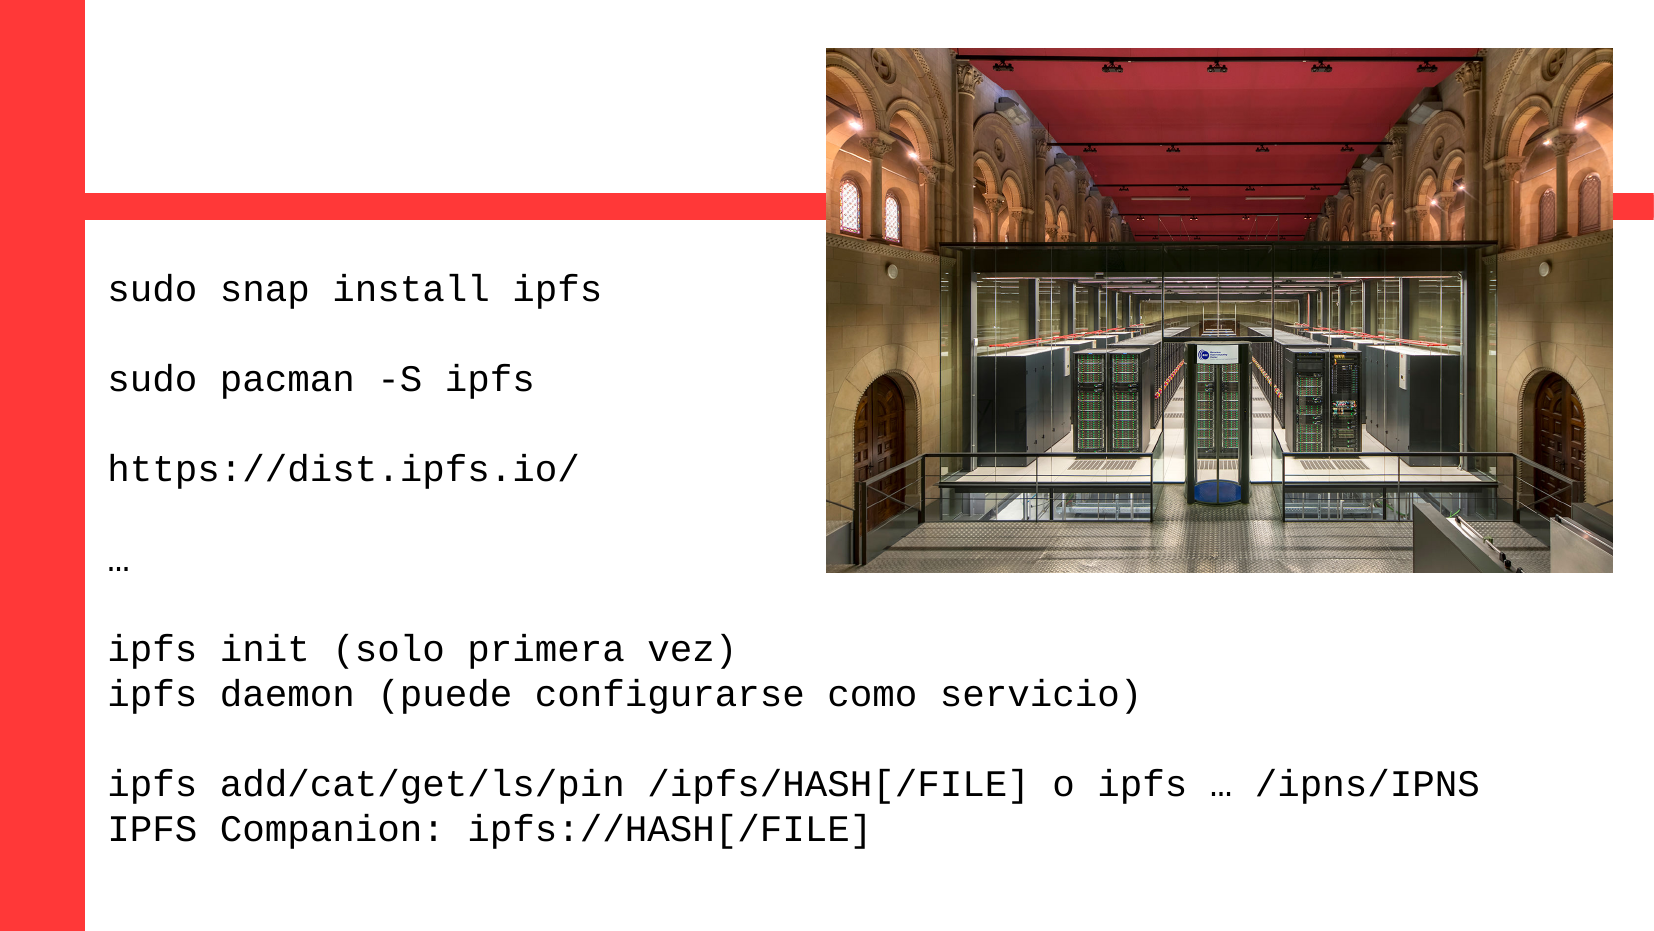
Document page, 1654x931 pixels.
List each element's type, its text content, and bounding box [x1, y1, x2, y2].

picture [826, 48, 1613, 573]
text_box sudo snap install ipfs sudo pacman -S ipfs https://dist.ipfs.io/ … ipfs init (solo primera vez) ipfs daemon (puede configurarse como servicio) ipfs add/cat/get/ls/pin /ipfs/HASH[/FILE] o ipfs … /ipns/IPNS IPFS Companion: ipfs://HASH[/FILE] [92, 256, 1503, 863]
